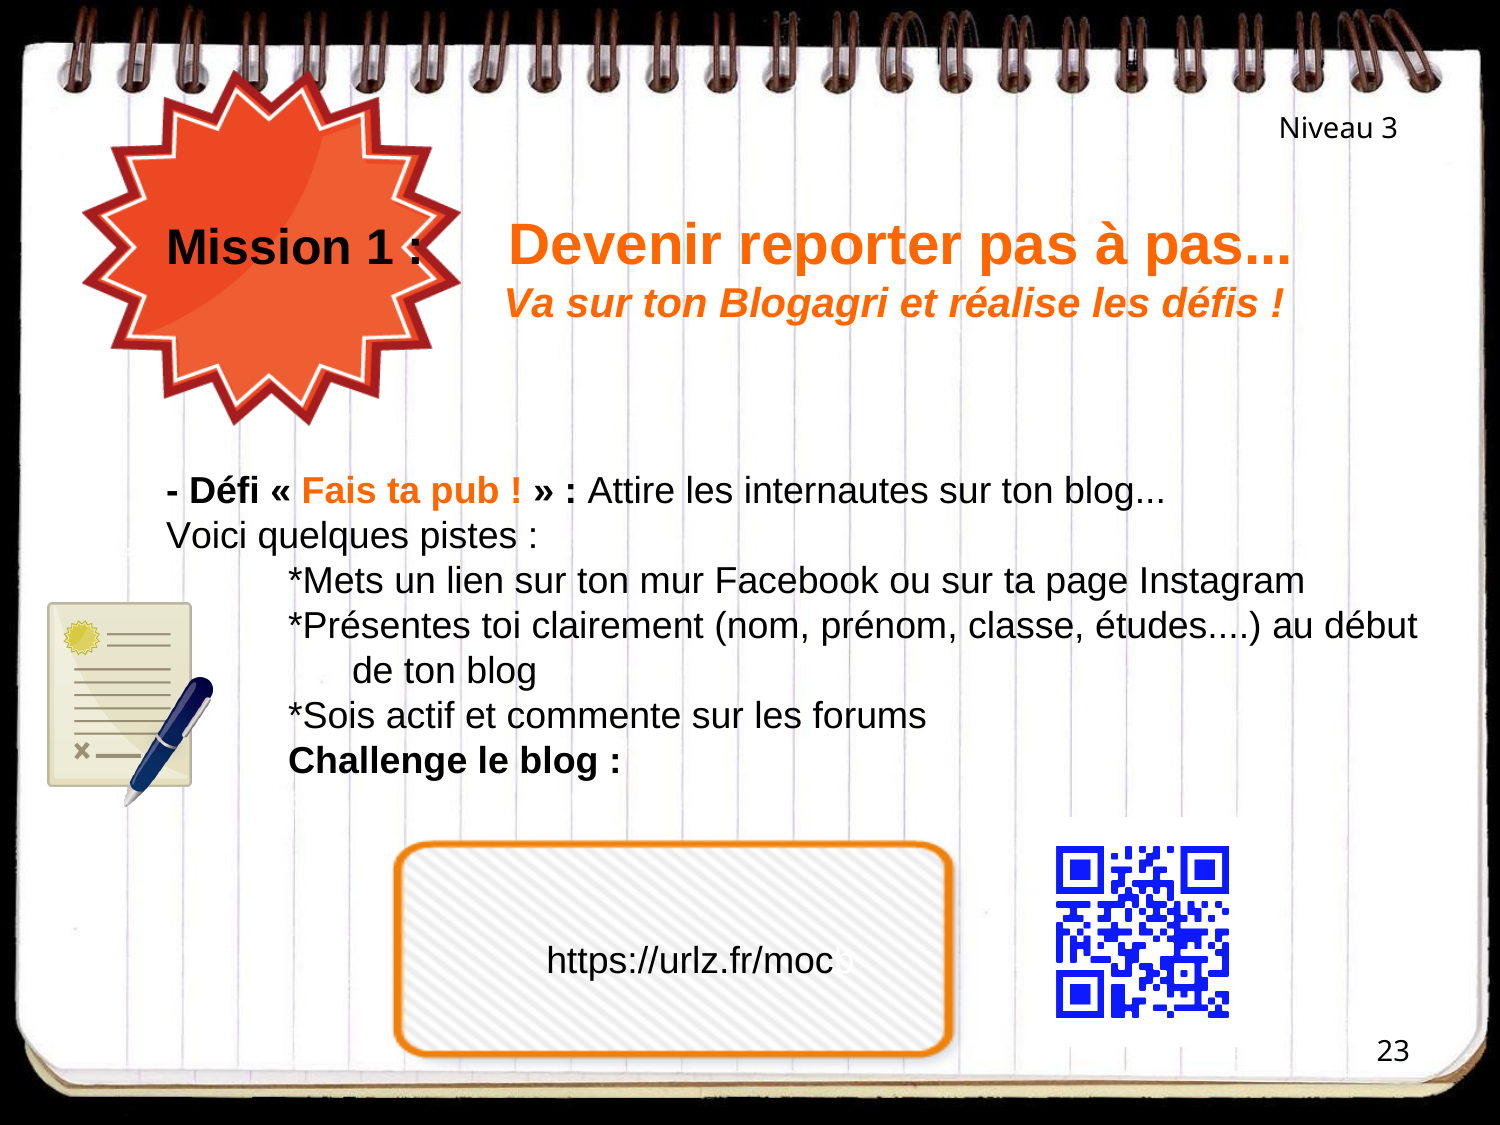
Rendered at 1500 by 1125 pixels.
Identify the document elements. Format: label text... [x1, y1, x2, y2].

text_box Niveau 3 [1263, 101, 1442, 153]
text_box <number> [1074, 1024, 1425, 1103]
text_box https://urlz.fr/mocb [531, 933, 870, 990]
text_box Mission 1 : Devenir reporter pas à pas... Va sur ton Blogagri et réalise les défis ! - Défi « Fais ta pub ! » : Attire les internautes sur ton blog... Voici quelques pistes : *Mets un lien sur ton mur Facebook ou sur ta page Instagram *Présentes toi clairement (nom, prénom, classe, études....) au début de ton blog *Sois actif et commente sur les forums Challenge le blog : [93, 198, 1460, 665]
picture [0, 0, 1500, 1125]
